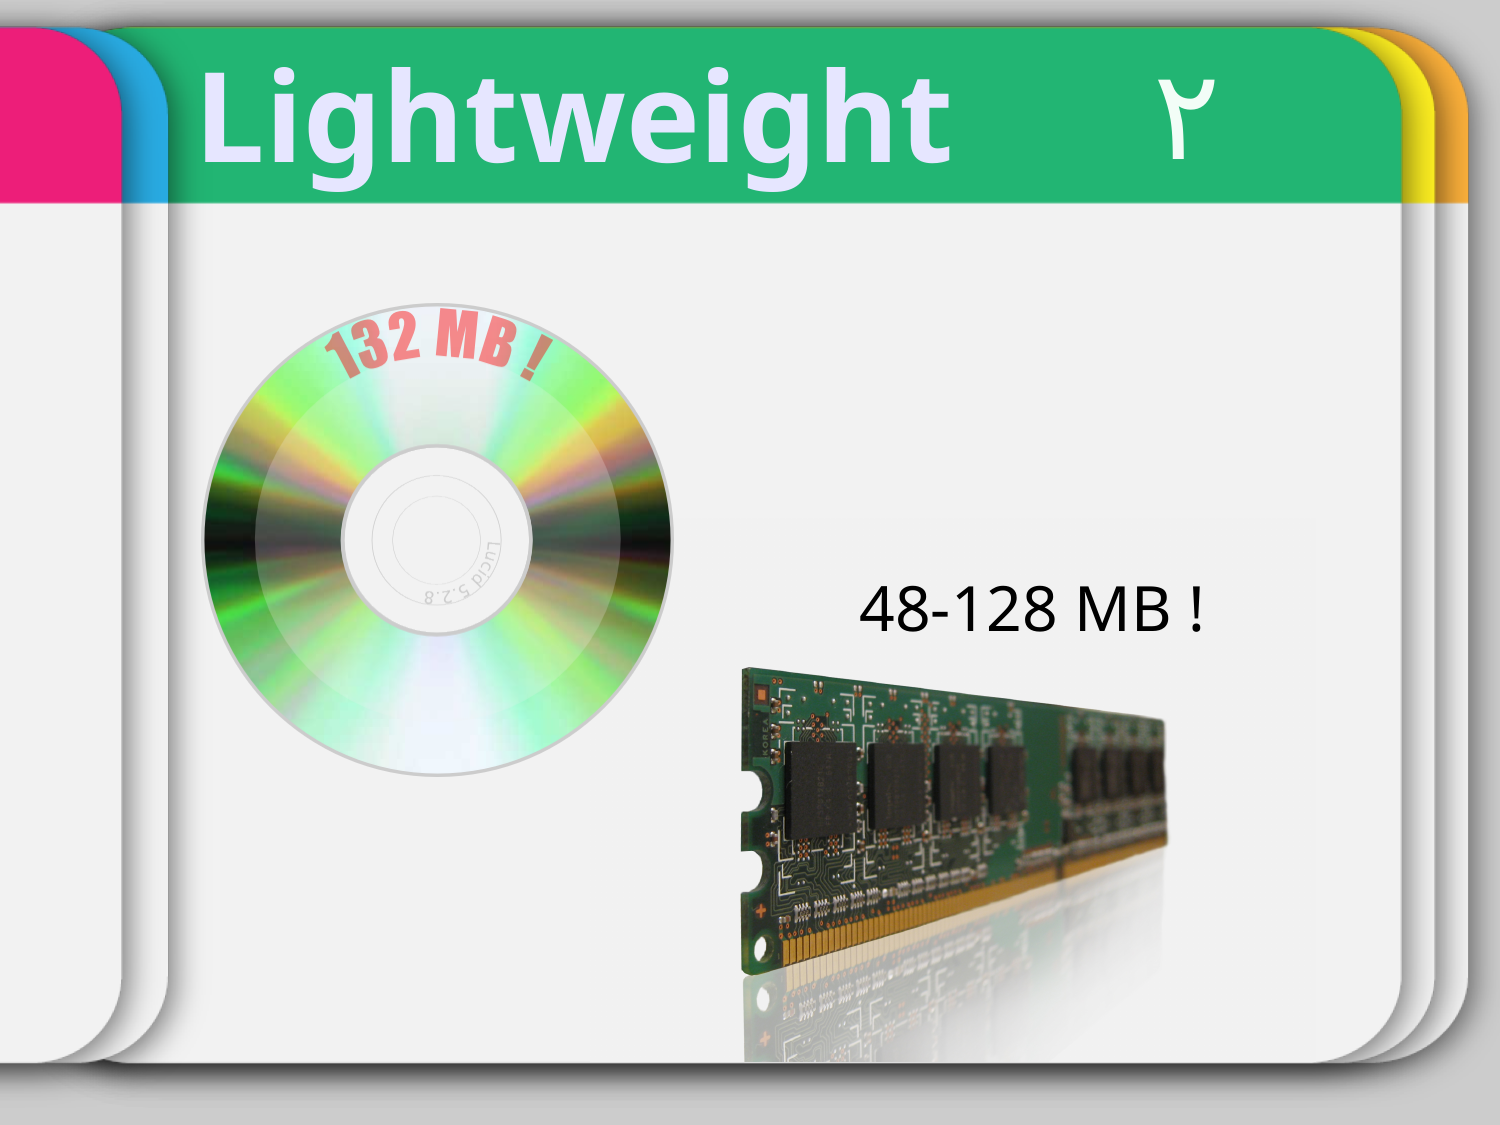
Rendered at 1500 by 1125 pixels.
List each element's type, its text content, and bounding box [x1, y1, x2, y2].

picture [0, 0, 1500, 1125]
text_box ۲ [1099, 27, 1276, 193]
text_box 48-128 MB ! [844, 561, 1258, 652]
text_box Lightweight [180, 29, 991, 195]
